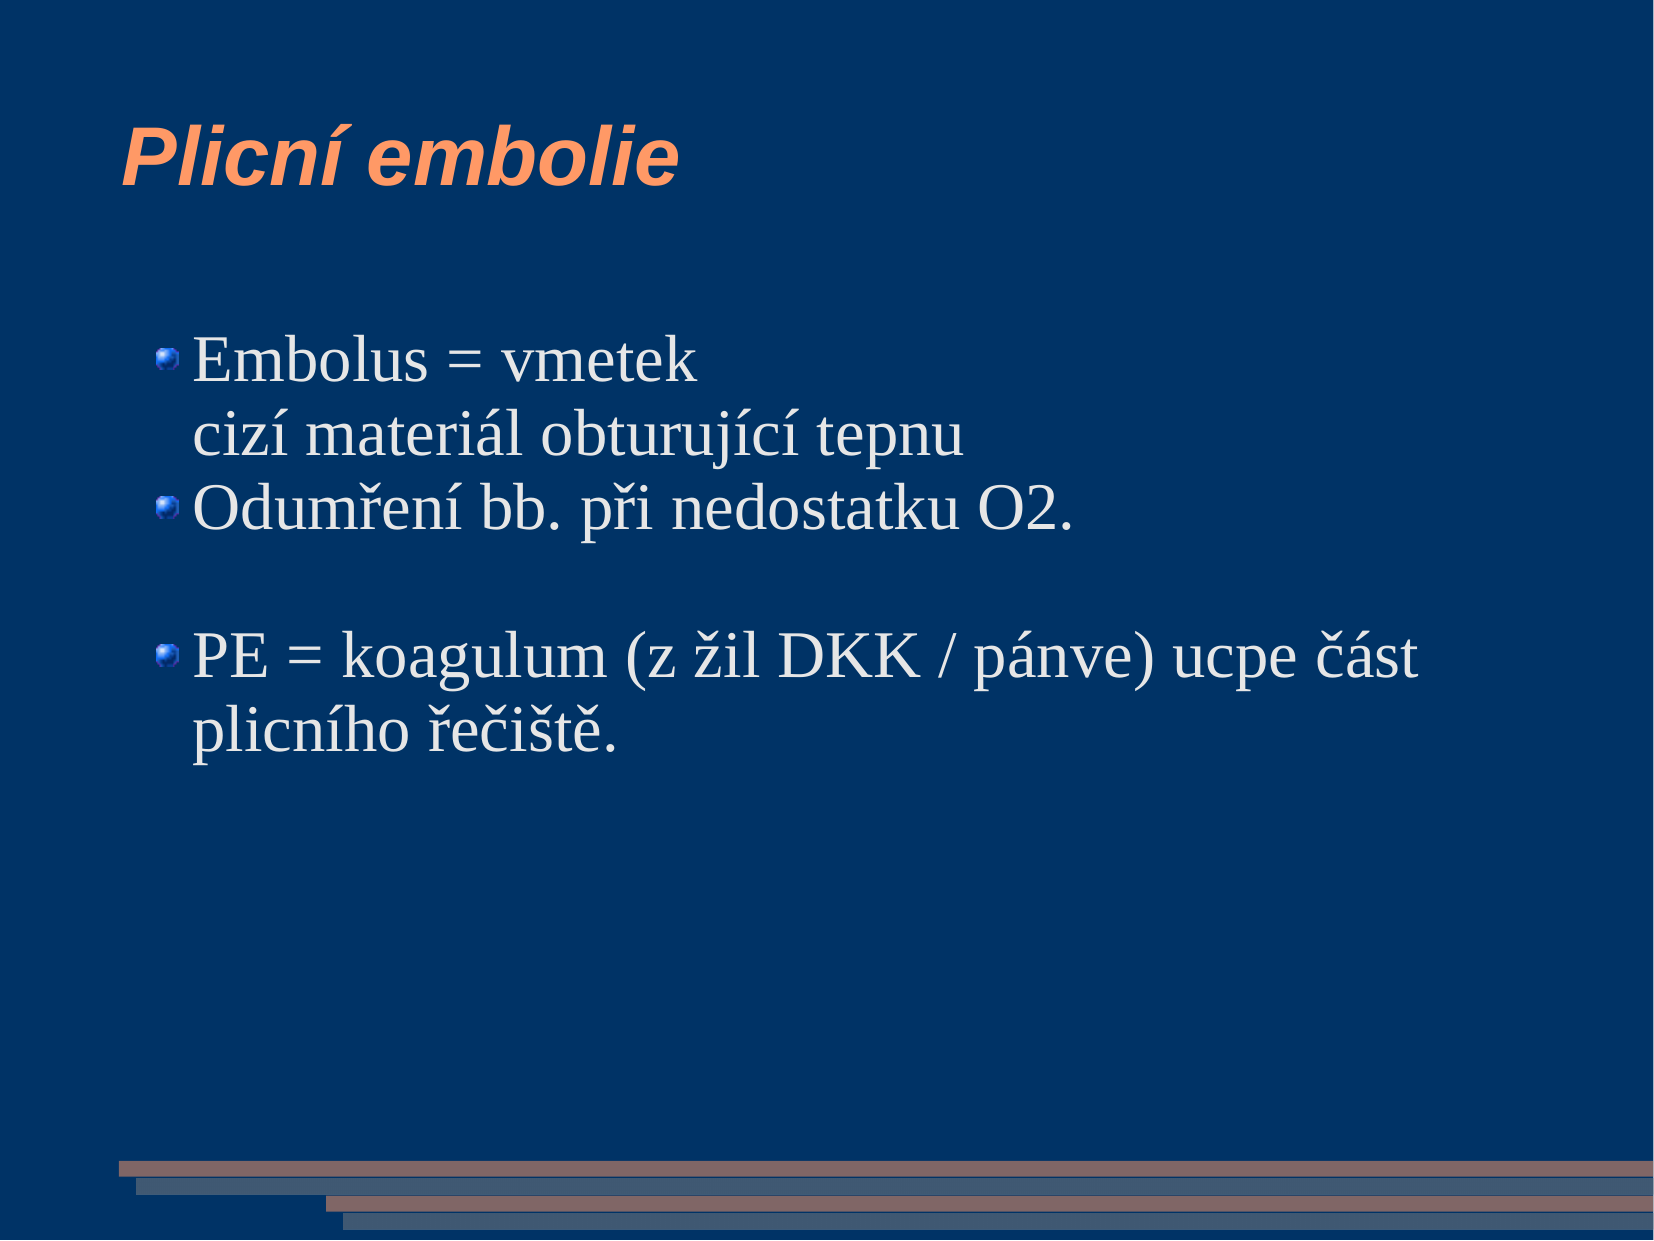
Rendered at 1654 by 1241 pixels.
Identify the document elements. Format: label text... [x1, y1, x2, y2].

list Embolus = vmetek cizí materiál obturující tepnu Odumření bb. při nedostatku O2. PE = koagulum (z žil DKK / pánve) ucpe část plicního řečiště. [121, 322, 1561, 1132]
title Plicní embolie [121, 53, 1534, 261]
